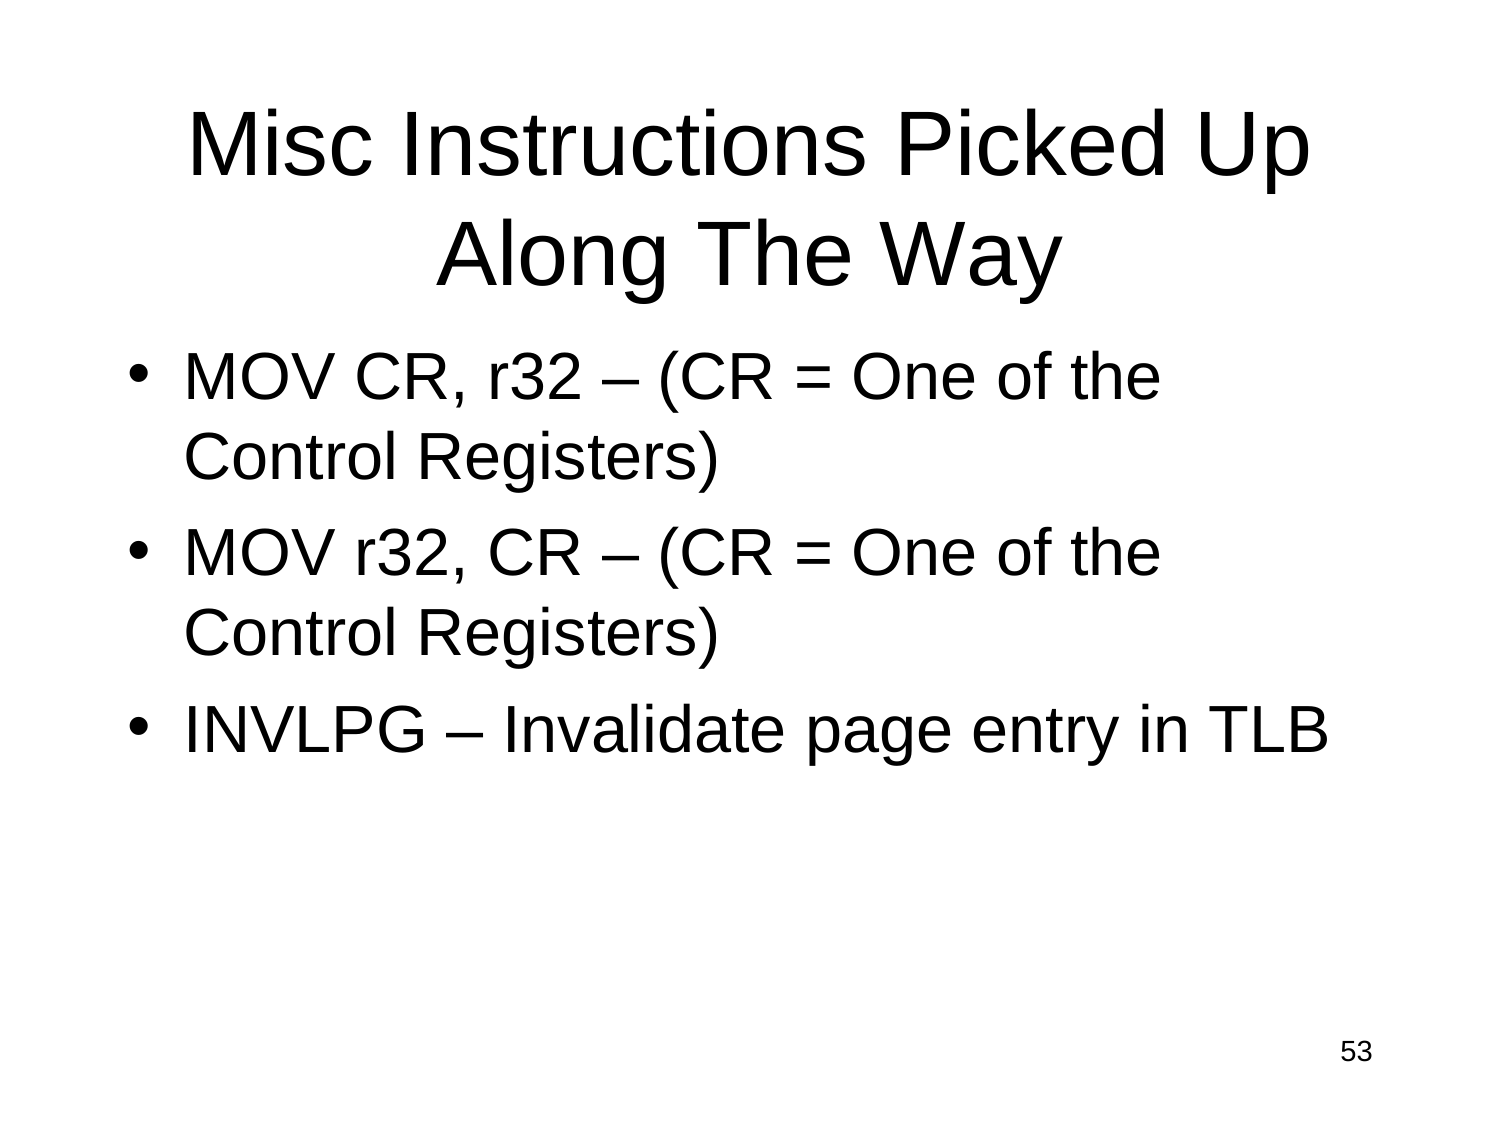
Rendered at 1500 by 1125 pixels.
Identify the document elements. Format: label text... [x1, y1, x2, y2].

list MOV CR, r32 – (CR = One of the Control Registers) MOV r32, CR – (CR = One of the Control Registers) INVLPG – Invalidate page entry in TLB [112, 324, 1388, 1001]
title Misc Instructions Picked Up Along The Way [112, 76, 1388, 312]
text_box <number> [1074, 1025, 1388, 1101]
